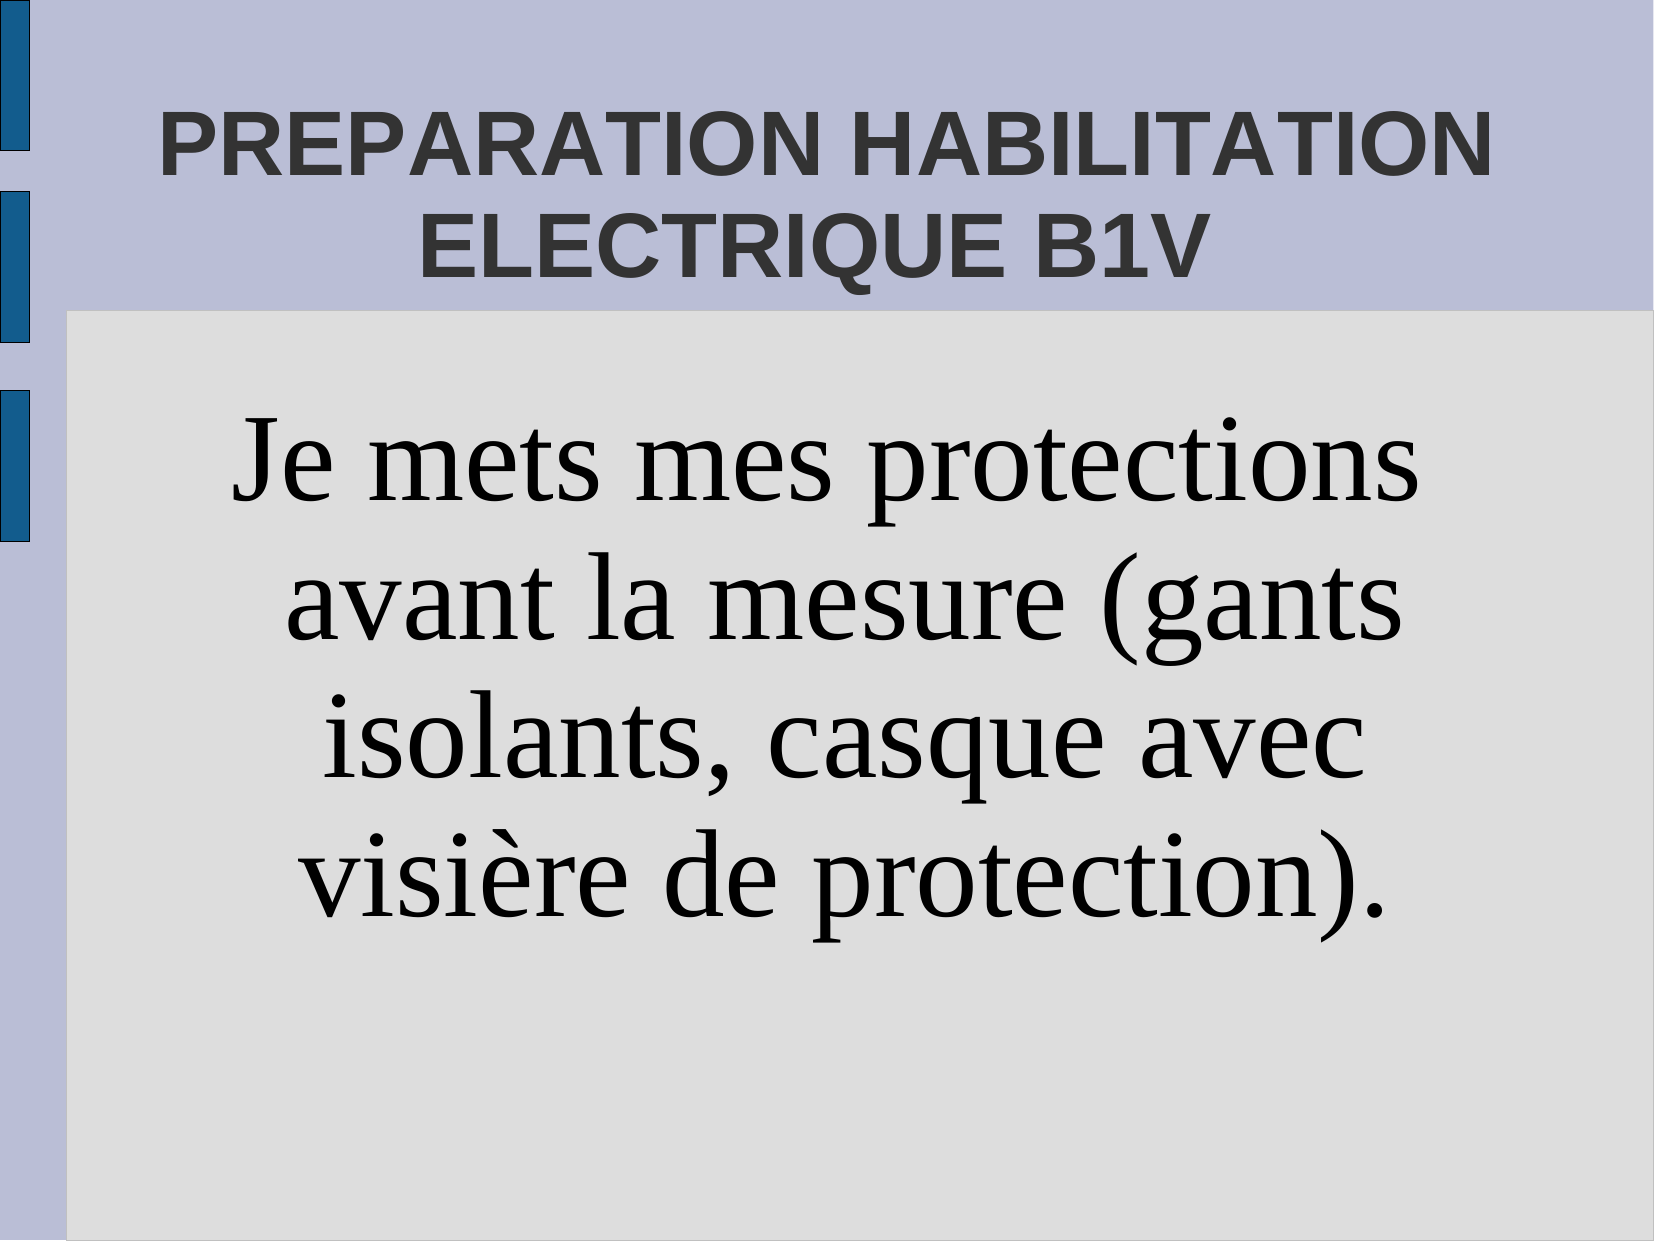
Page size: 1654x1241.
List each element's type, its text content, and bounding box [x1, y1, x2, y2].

title PREPARATION HABILITATION ELECTRIQUE B1V [121, 91, 1534, 299]
text_box Je mets mes protections avant la mesure (gants isolants, casque avec visière de protection). [121, 344, 1534, 1127]
